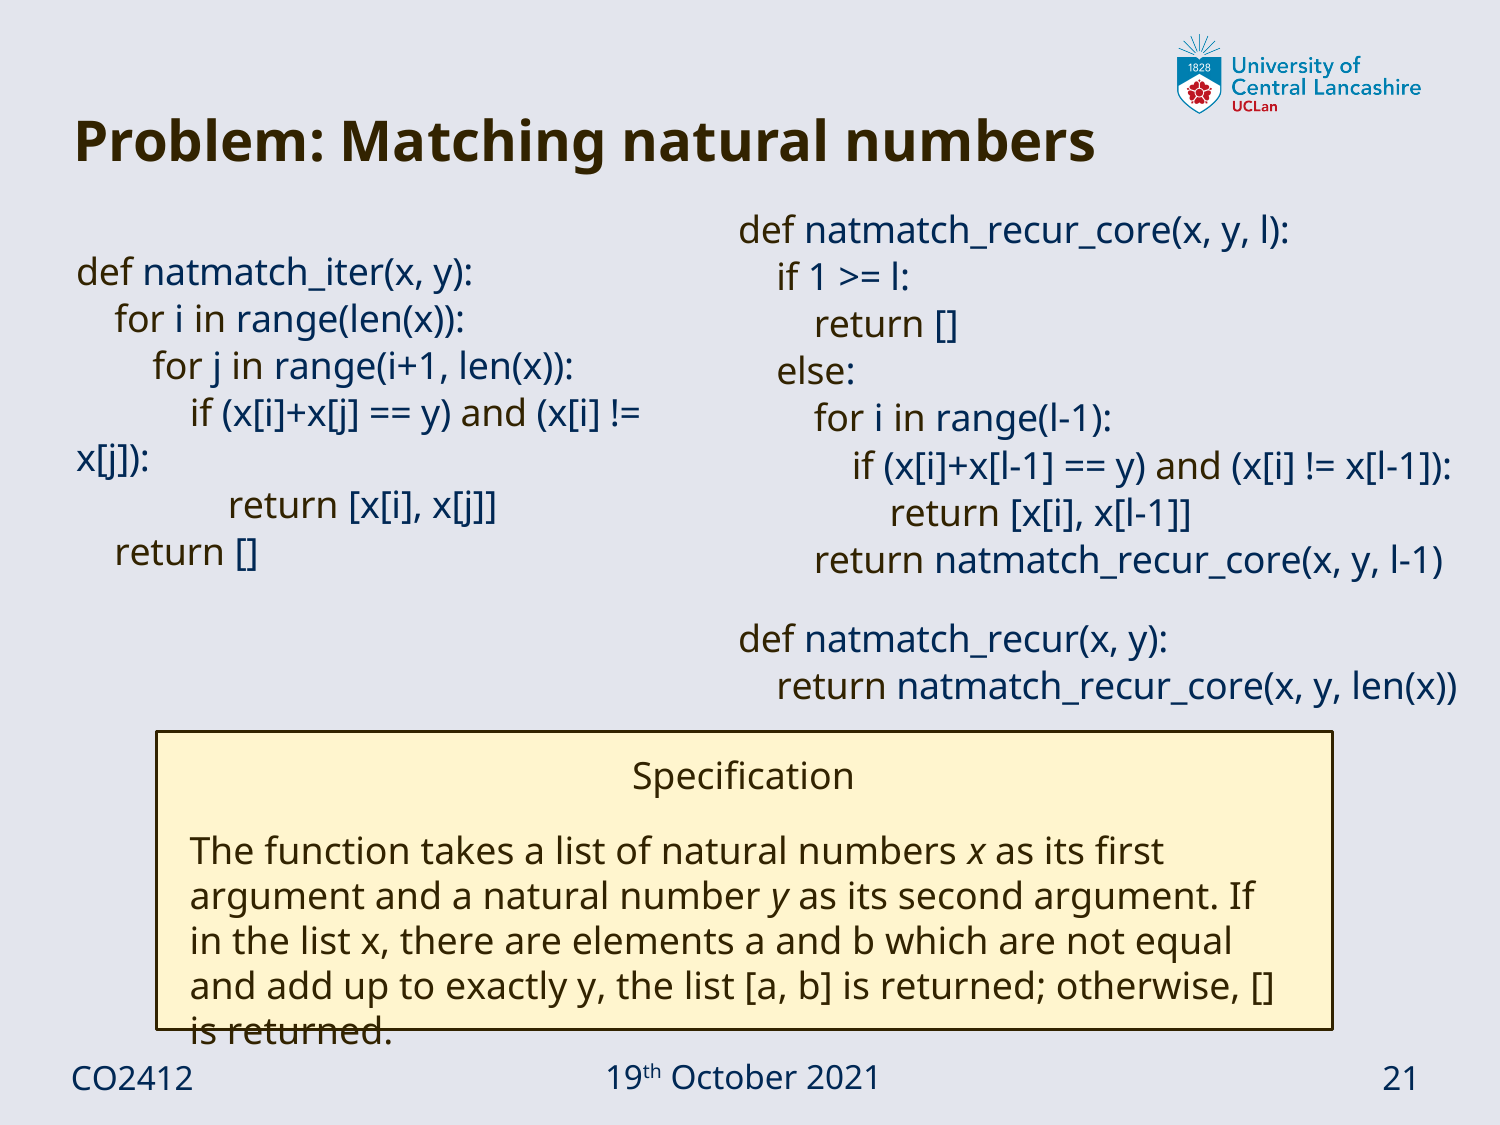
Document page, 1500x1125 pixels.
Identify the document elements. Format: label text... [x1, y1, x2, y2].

text_box def natmatch_recur_core(x, y, l): if 1 >= l: return [] else: for i in range(l-1): if (x[i]+x[l-1] == y) and (x[i] != x[l-1]): return [x[i], x[l-1]] return natmatch_recur_core(x, y, l-1) def natmatch_recur(x, y): return natmatch_recur_core(x, y, len(x)) [721, 198, 1480, 724]
text_box [156, 731, 1333, 1030]
text_box [322, 1026, 332, 1030]
text_box Specification The function takes a list of natural numbers x as its first argument and a natural number y as its second argument. If in the list x, there are elements a and b which are not equal and add up to exactly y, the list [a, b] is returned; otherwise, [] is returned. [174, 744, 1313, 1015]
text_box def natmatch_iter(x, y): for i in range(len(x)): for j in range(i+1, len(x)): if (x[i]+x[j] == y) and (x[i] != x[j]): return [x[i], x[j]] return [] [59, 240, 721, 536]
picture [1177, 34, 1421, 93]
title Problem: Matching natural numbers [58, 93, 1475, 186]
text_box [366, 1026, 376, 1030]
